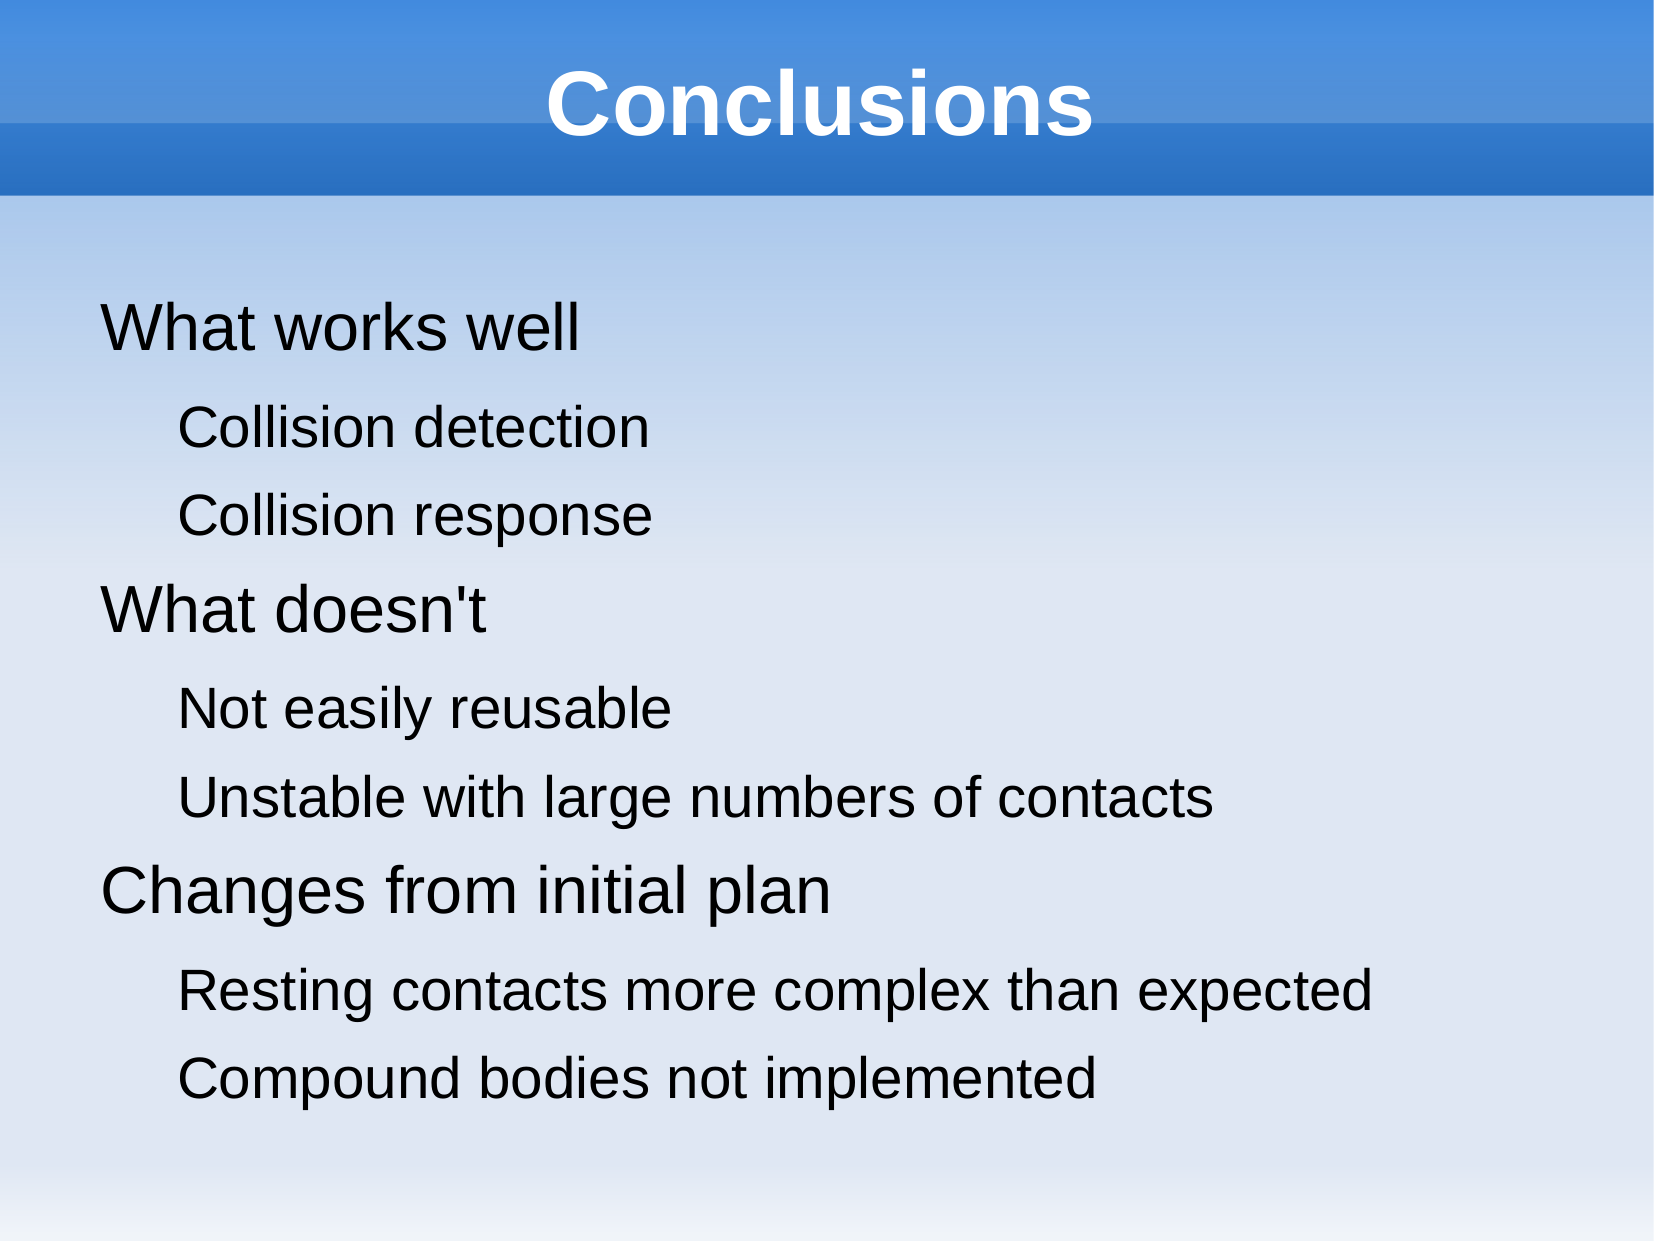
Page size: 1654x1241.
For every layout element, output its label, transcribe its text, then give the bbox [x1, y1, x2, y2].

picture [0, 0, 1654, 1241]
list What works well Collision detection Collision response What doesn't Not easily reusable Unstable with large numbers of contacts Changes from initial plan Resting contacts more complex than expected Compound bodies not implemented [82, 290, 1571, 1112]
title Conclusions [76, 7, 1565, 200]
